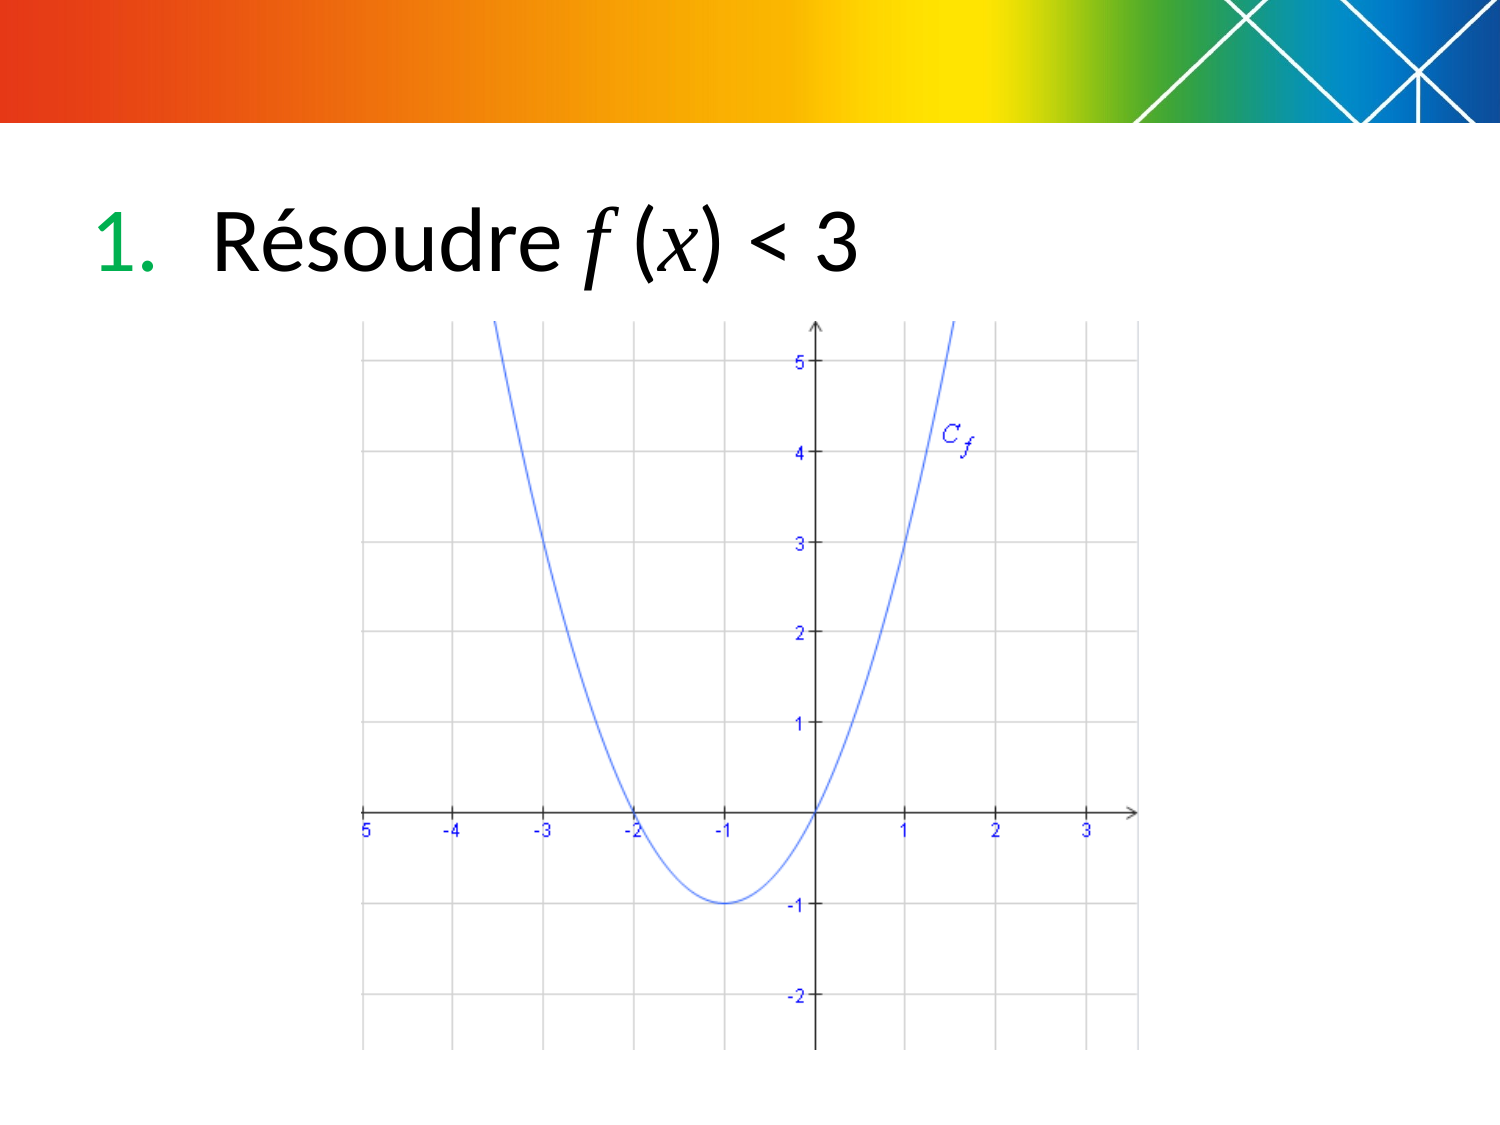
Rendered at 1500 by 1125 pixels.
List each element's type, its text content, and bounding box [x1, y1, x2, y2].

text_box [361, 321, 1139, 1050]
picture [1340, 0, 1500, 123]
title Résoudre f (x) < 3 [75, 163, 1426, 305]
picture [0, 0, 1359, 123]
